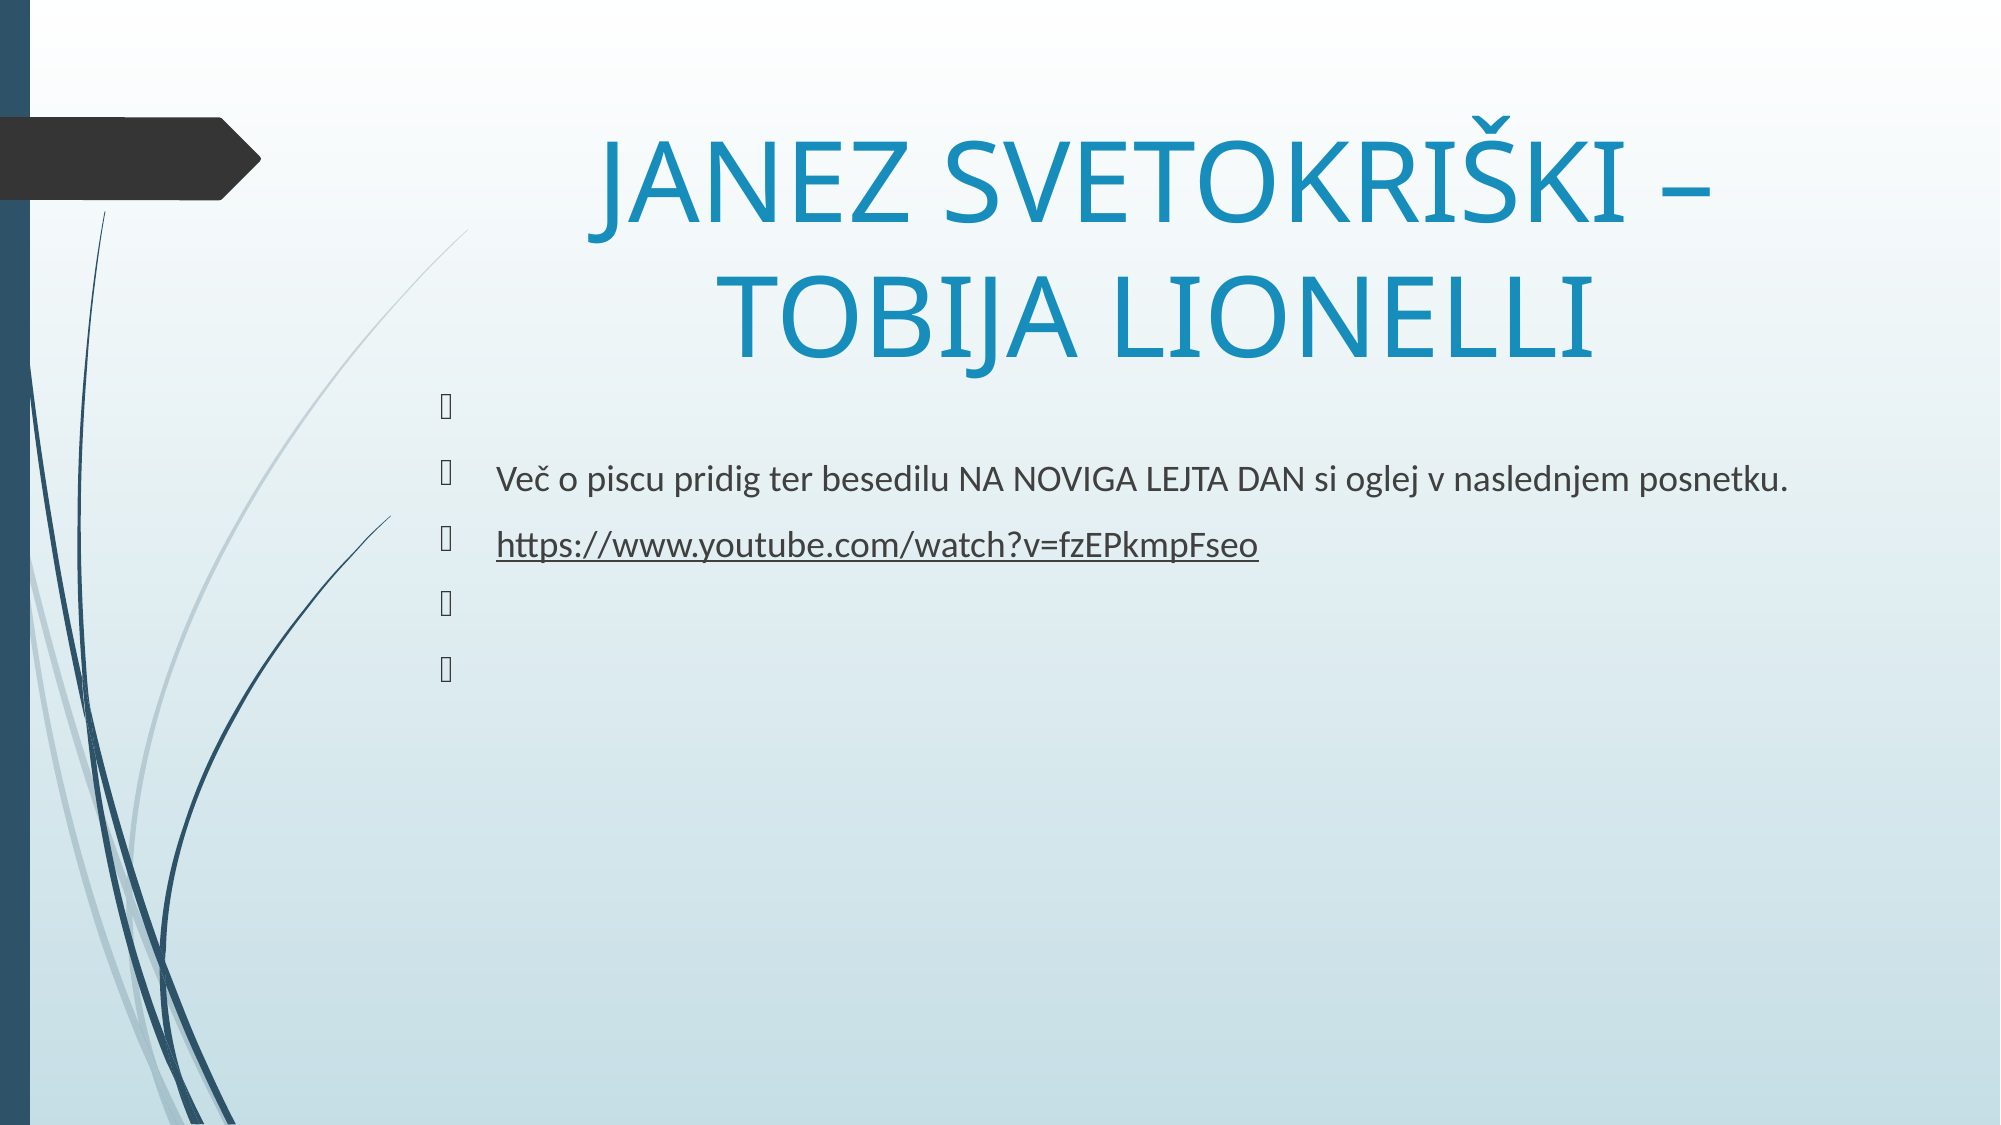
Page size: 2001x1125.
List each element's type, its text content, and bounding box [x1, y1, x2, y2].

title JANEZ SVETOKRIŠKI – TOBIJA LIONELLI [425, 102, 1888, 313]
list Več o piscu pridig ter besedilu NA NOVIGA LEJTA DAN si oglej v naslednjem posnetku. https://www.youtube.com/watch?v=fzEPkmpFseo [424, 380, 1888, 970]
